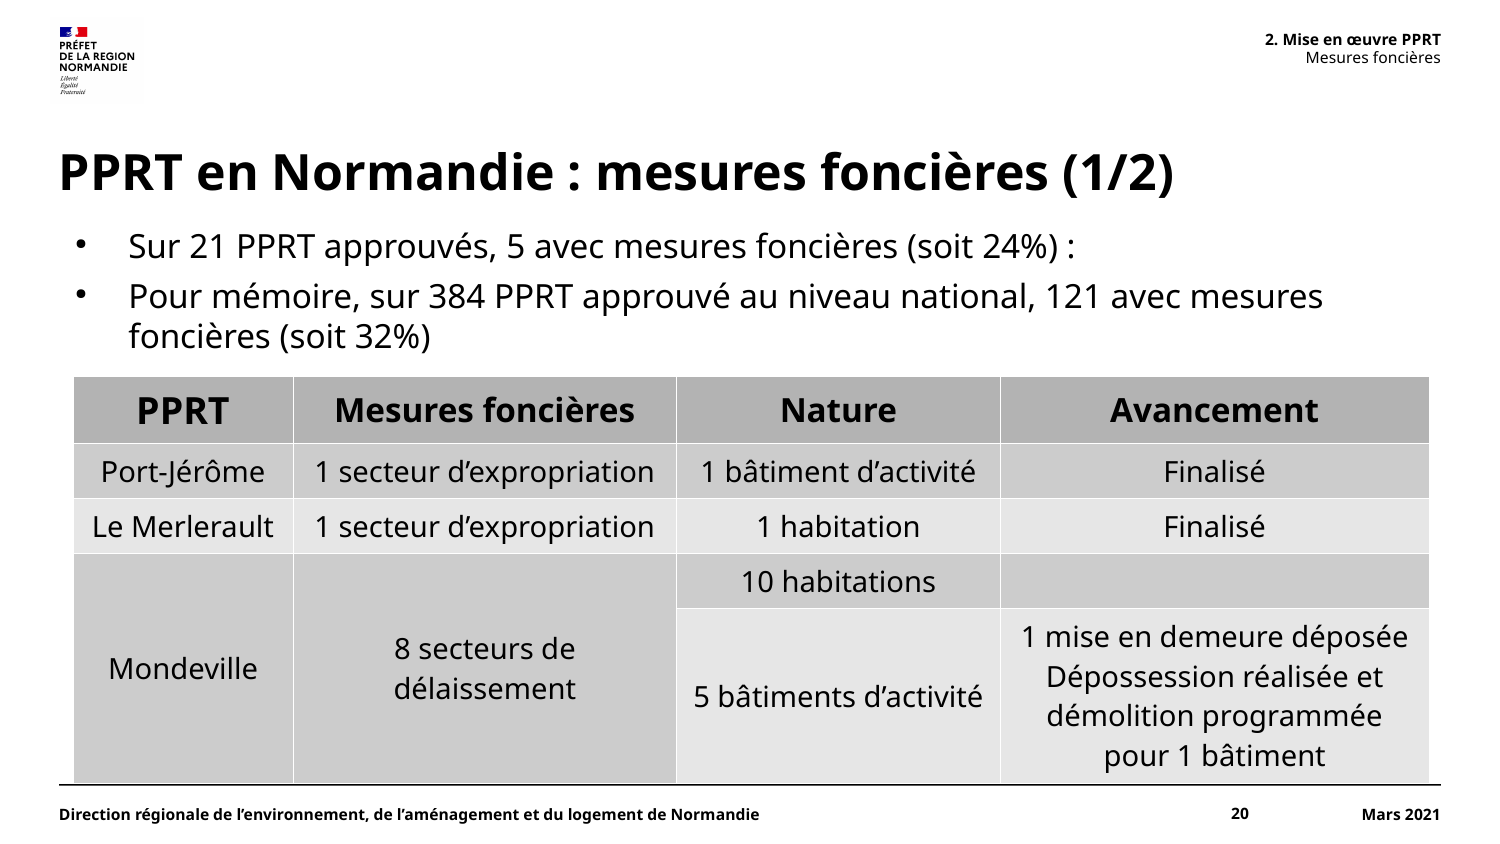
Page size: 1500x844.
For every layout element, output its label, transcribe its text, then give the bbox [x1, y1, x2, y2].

table_header Mesures foncières [294, 377, 676, 443]
list Sur 21 PPRT approuvés, 5 avec mesures foncières (soit 24%) : Pour mémoire, sur 384 PPRT approuvé au niveau national, 121 avec mesures foncières (soit 32%) [57, 225, 1453, 368]
table_cell [1001, 554, 1429, 608]
table_cell 1 mise en demeure déposée Dépossession réalisée et démolition programmée pour 1 bâtiment [1001, 609, 1429, 783]
table_cell Finalisé [1001, 444, 1429, 498]
table_cell 10 habitations [677, 554, 1000, 608]
footer Direction régionale de l’environnement, de l’aménagement et du logement de Normandie [59, 784, 1027, 844]
table_header PPRT [74, 377, 293, 443]
table_cell Finalisé [1001, 499, 1429, 553]
table_cell 1 habitation [677, 499, 1000, 553]
table_cell 1 bâtiment d’activité [677, 444, 1000, 498]
table_cell Le Merlerault [74, 499, 293, 553]
picture [50, 17, 144, 104]
table_header Nature [677, 377, 1000, 443]
table_cell Mondeville [74, 554, 293, 783]
table_header Avancement [1001, 377, 1429, 443]
table_cell Port-Jérôme [74, 444, 293, 498]
list Mise en œuvre PPRT Mesures foncières [543, 29, 1441, 89]
table_cell 5 bâtiments d’activité [677, 609, 1000, 783]
table_cell 1 secteur d’expropriation [294, 444, 676, 498]
table_cell 8 secteurs de délaissement [294, 554, 676, 783]
table_cell 1 secteur d’expropriation [294, 499, 676, 553]
slide_number Mars 2021 [1249, 784, 1441, 844]
title PPRT en Normandie : mesures foncières (1/2) [59, 147, 1441, 225]
slide_number <numéro> [1027, 784, 1249, 844]
